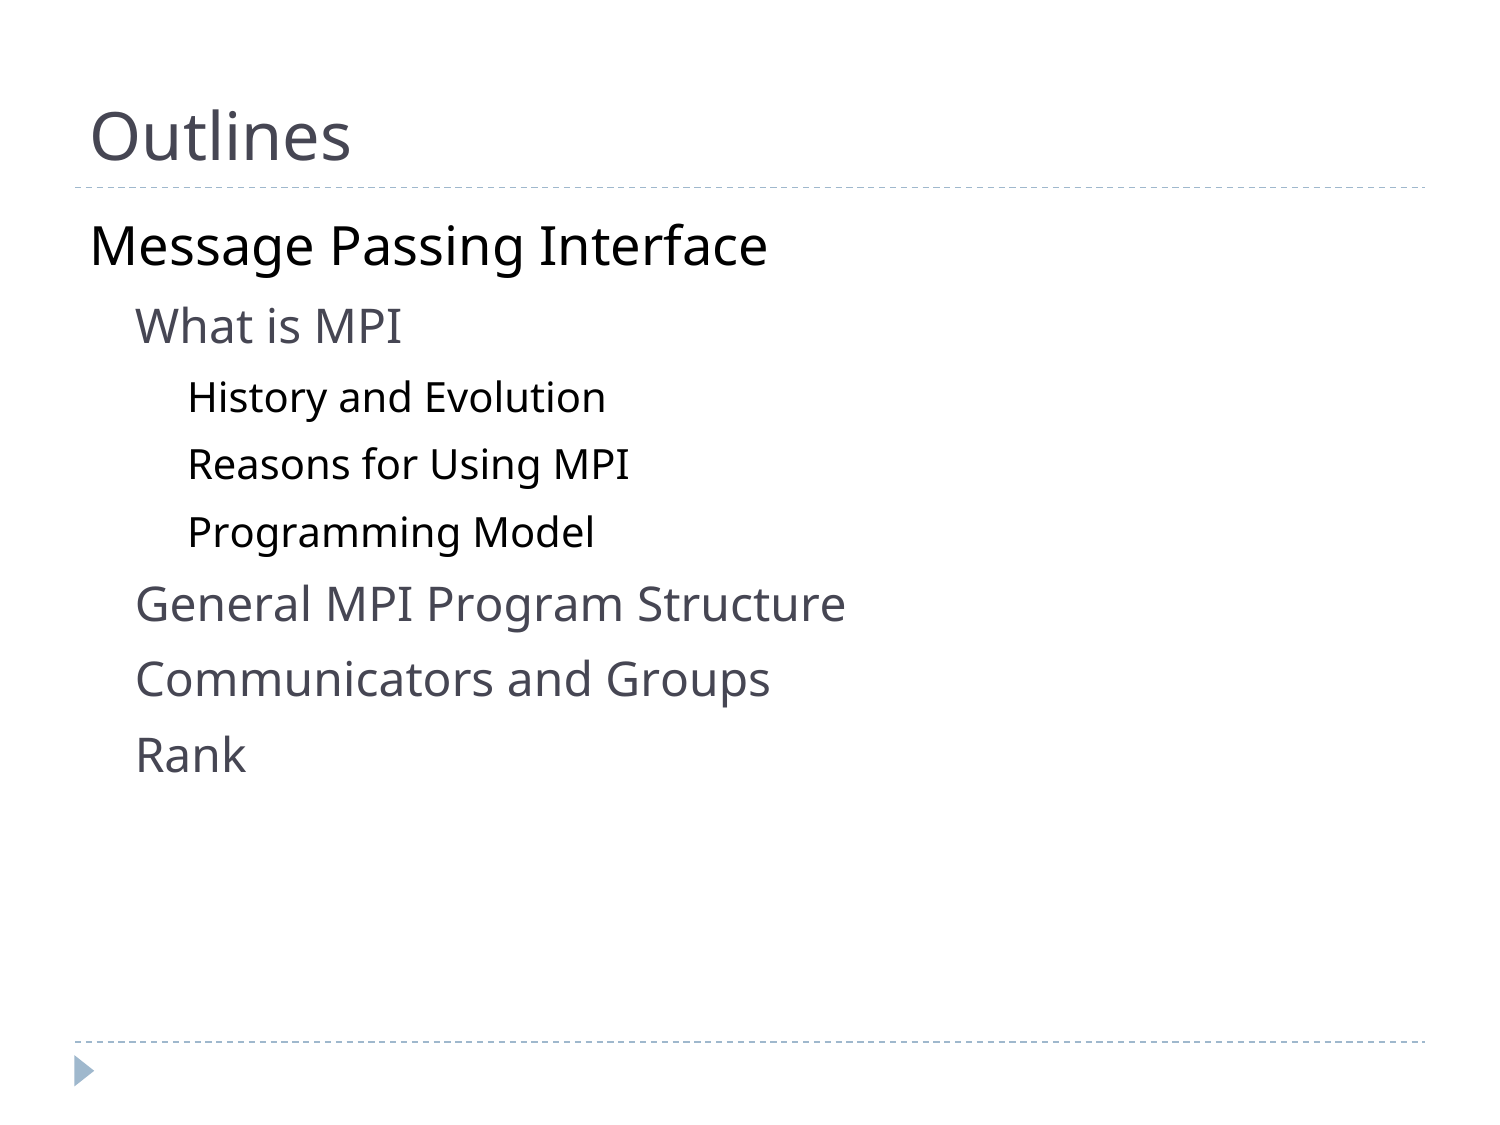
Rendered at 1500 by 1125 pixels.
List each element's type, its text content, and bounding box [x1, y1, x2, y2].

list Message Passing Interface What is MPI History and Evolution Reasons for Using MPI Programming Model General MPI Program Structure Communicators and Groups Rank [75, 200, 1426, 1044]
title Outlines [75, 24, 1426, 188]
